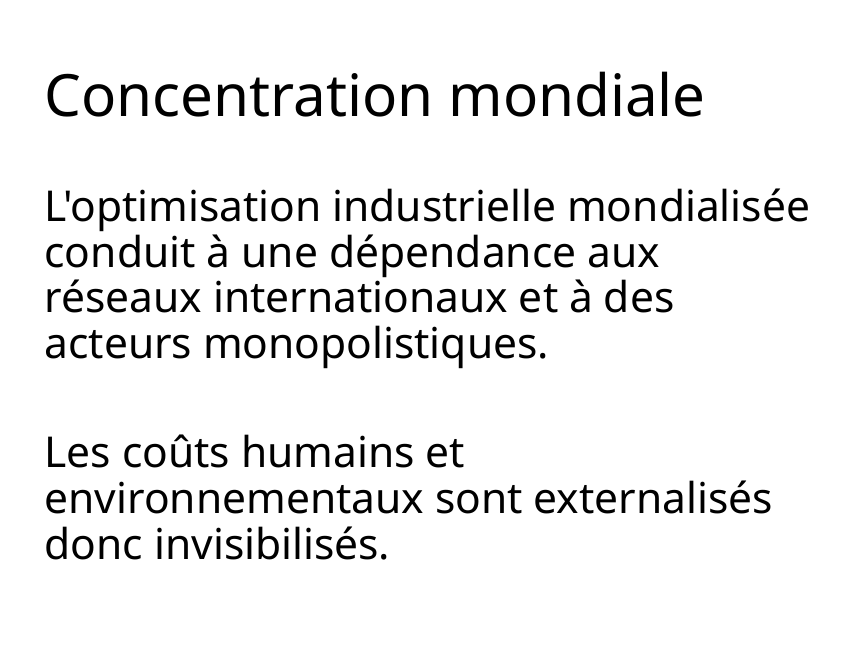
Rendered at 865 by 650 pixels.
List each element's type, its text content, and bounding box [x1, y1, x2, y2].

title Concentration mondiale [29, 34, 864, 161]
subtitle L'optimisation industrielle mondialisée conduit à une dépendance aux réseaux internationaux et à des acteurs monopolistiques. Les coûts humains et environnementaux sont externalisés donc invisibilisés. [29, 177, 827, 621]
